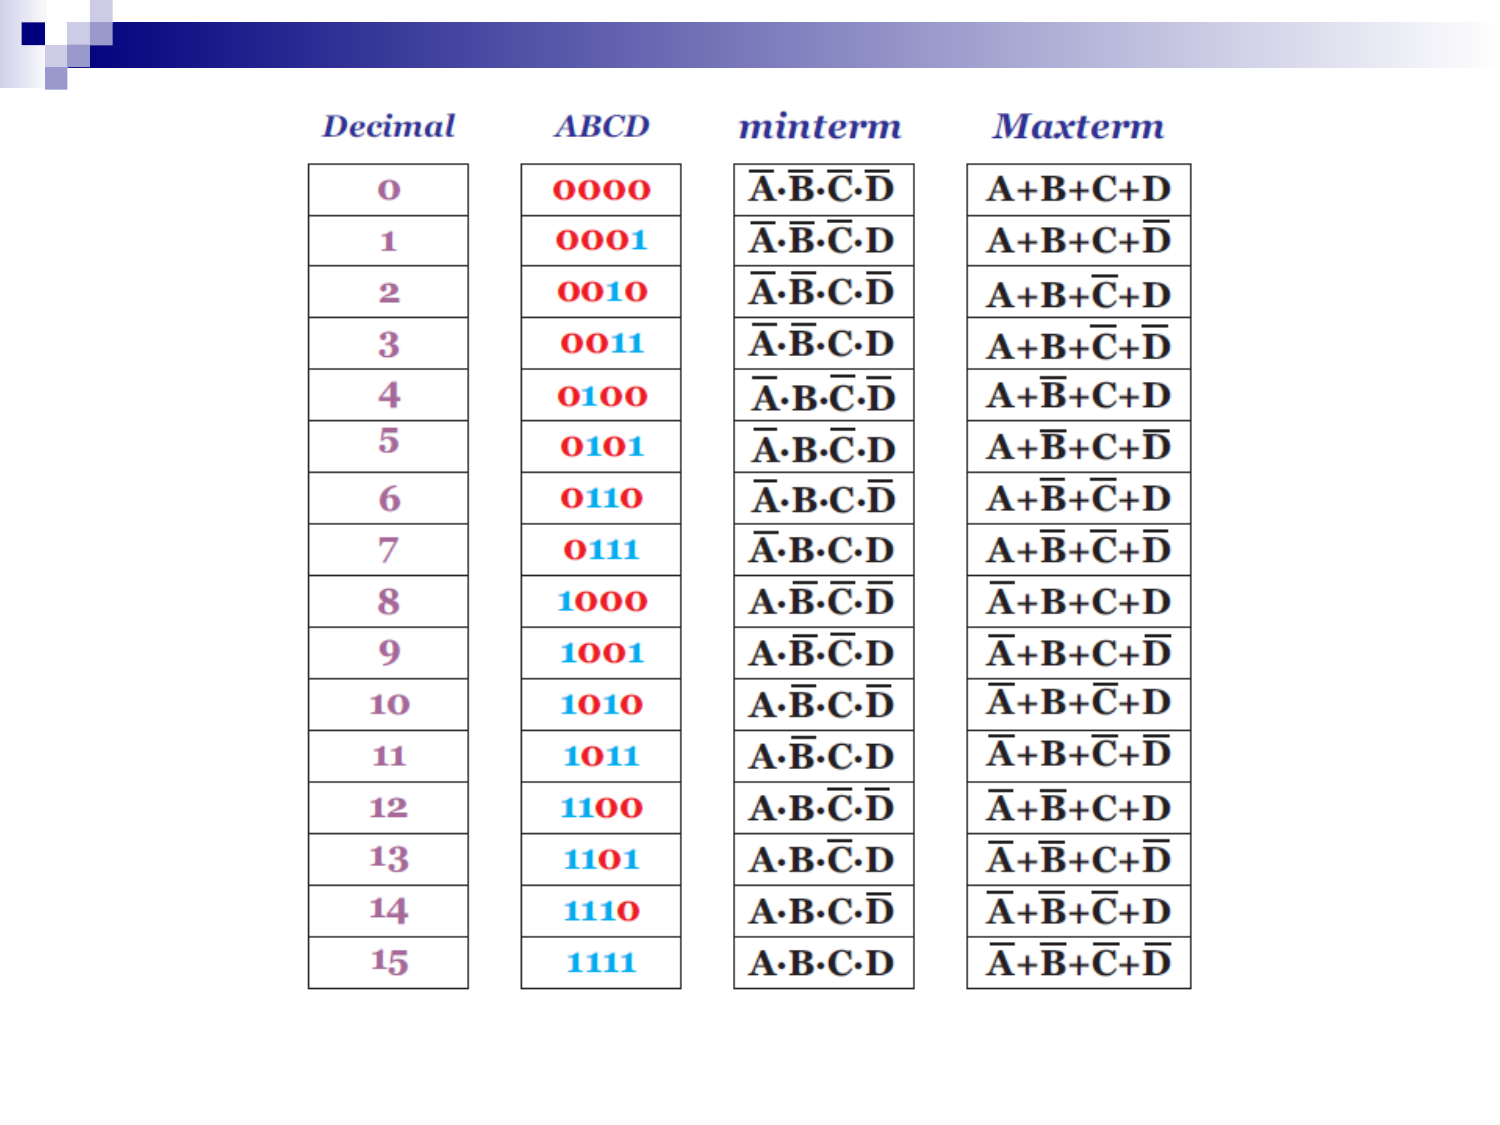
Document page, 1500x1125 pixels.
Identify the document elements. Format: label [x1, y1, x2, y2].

picture [269, 101, 1231, 1024]
